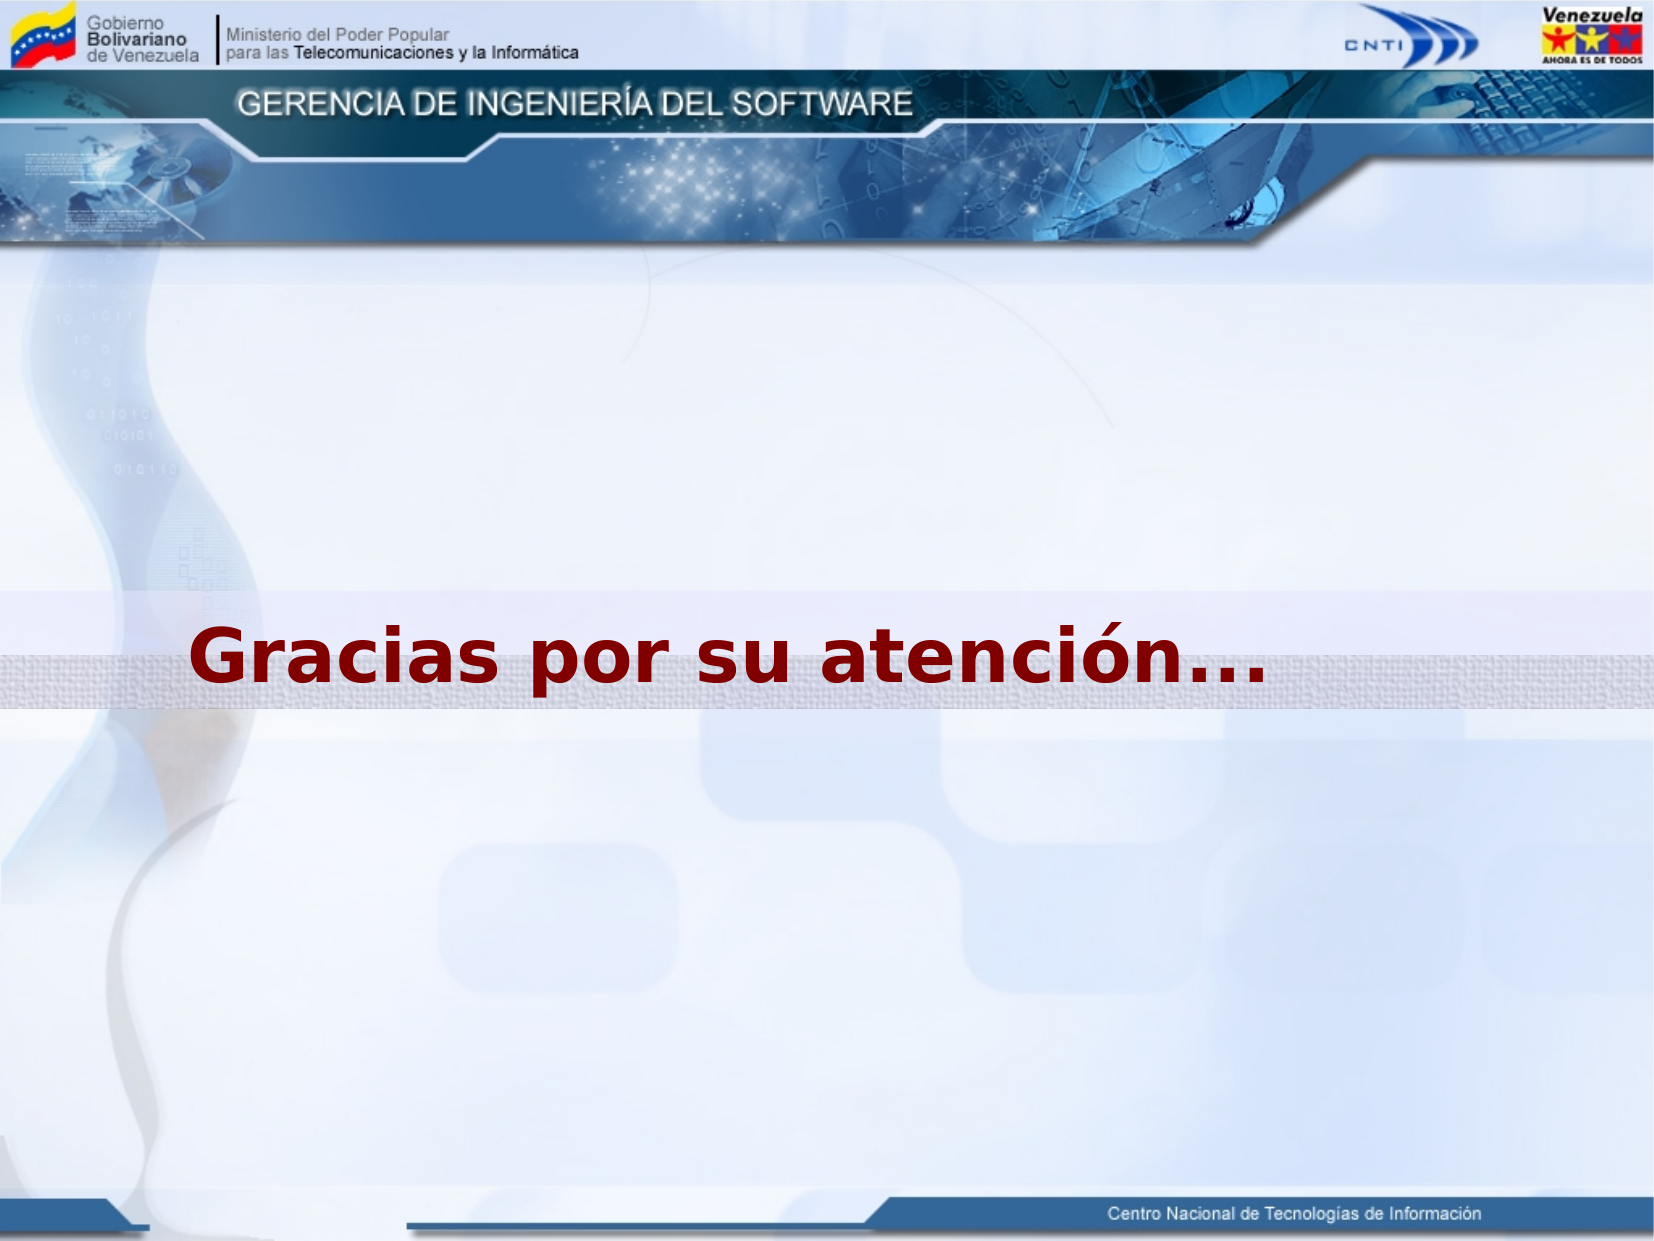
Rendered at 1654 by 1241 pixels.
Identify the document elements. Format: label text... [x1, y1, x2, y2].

picture [0, 0, 1654, 590]
text_box Gracias por su atención... [118, 606, 1536, 709]
text_box [0, 590, 1654, 709]
picture [0, 709, 1654, 1241]
